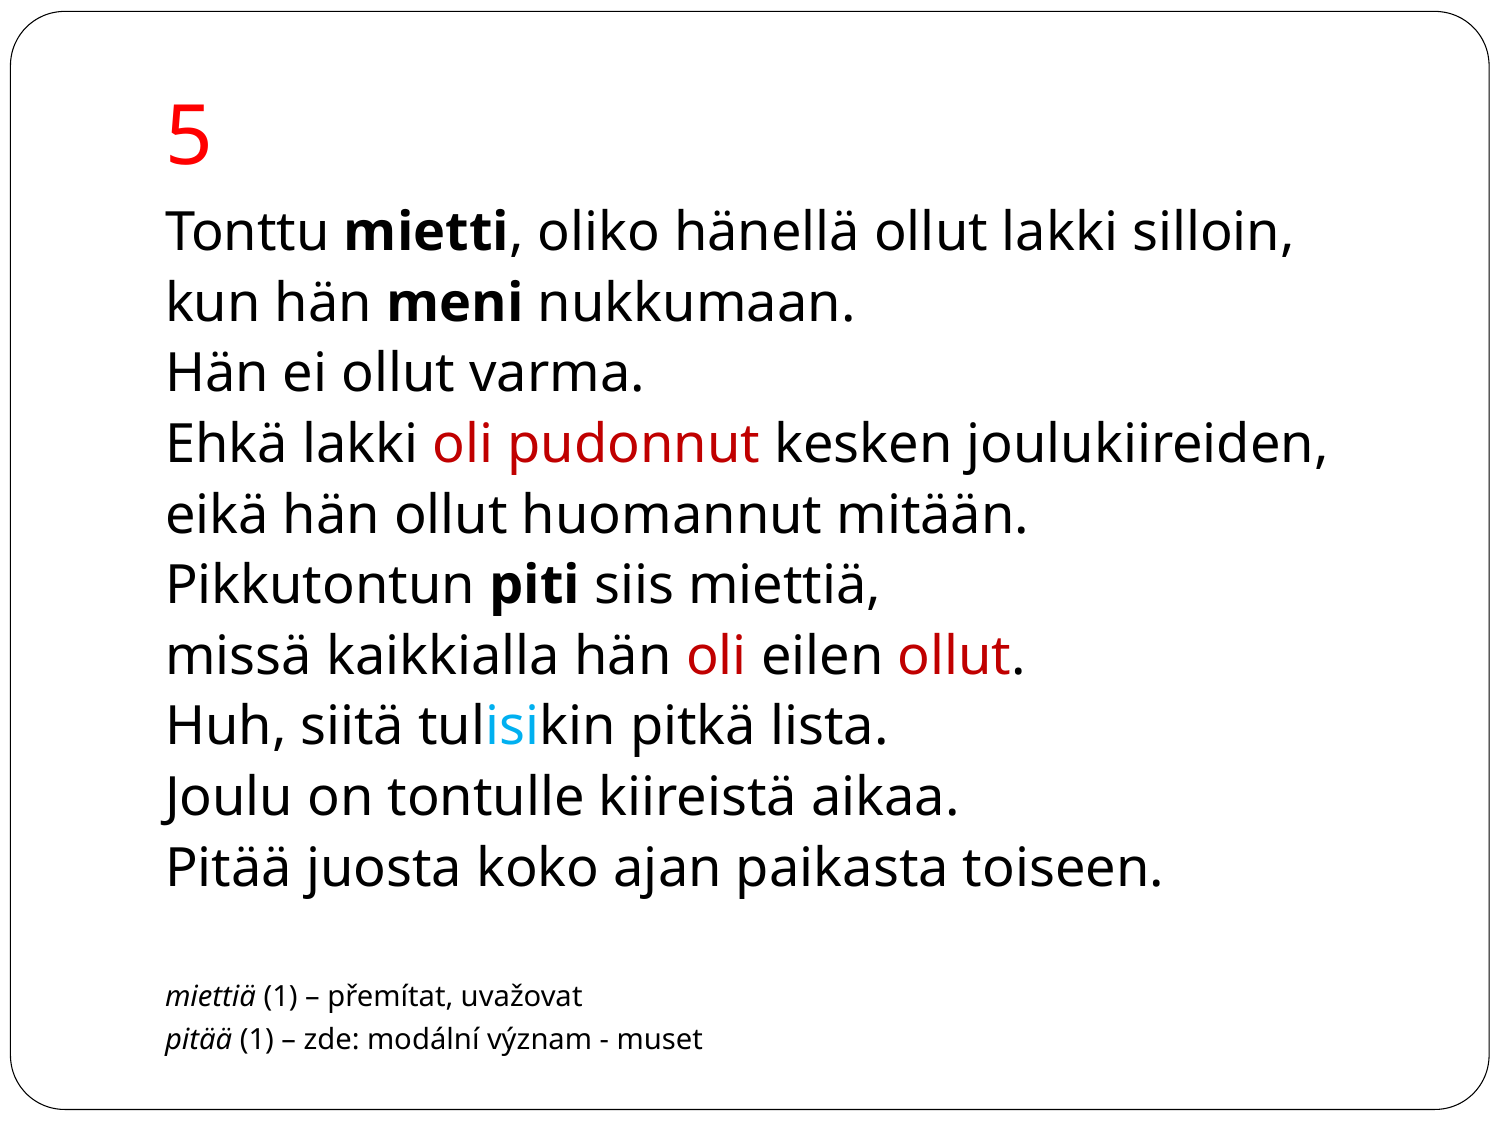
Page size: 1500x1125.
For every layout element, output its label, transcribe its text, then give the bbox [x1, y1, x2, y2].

title 5 [150, 45, 1426, 196]
list Tonttu mietti, oliko hänellä ollut lakki silloin, kun hän meni nukkumaan. Hän ei ollut varma. Ehkä lakki oli pudonnut kesken joulukiireiden, eikä hän ollut huomannut mitään. Pikkutontun piti siis miettiä, missä kaikkialla hän oli eilen ollut. Huh, siitä tulisikin pitkä lista. Joulu on tontulle kiireistä aikaa. Pitää juosta koko ajan paikasta toiseen. miettiä (1) – přemítat, uvažovat pitää (1) – zde: modální význam - muset [150, 196, 1426, 1095]
